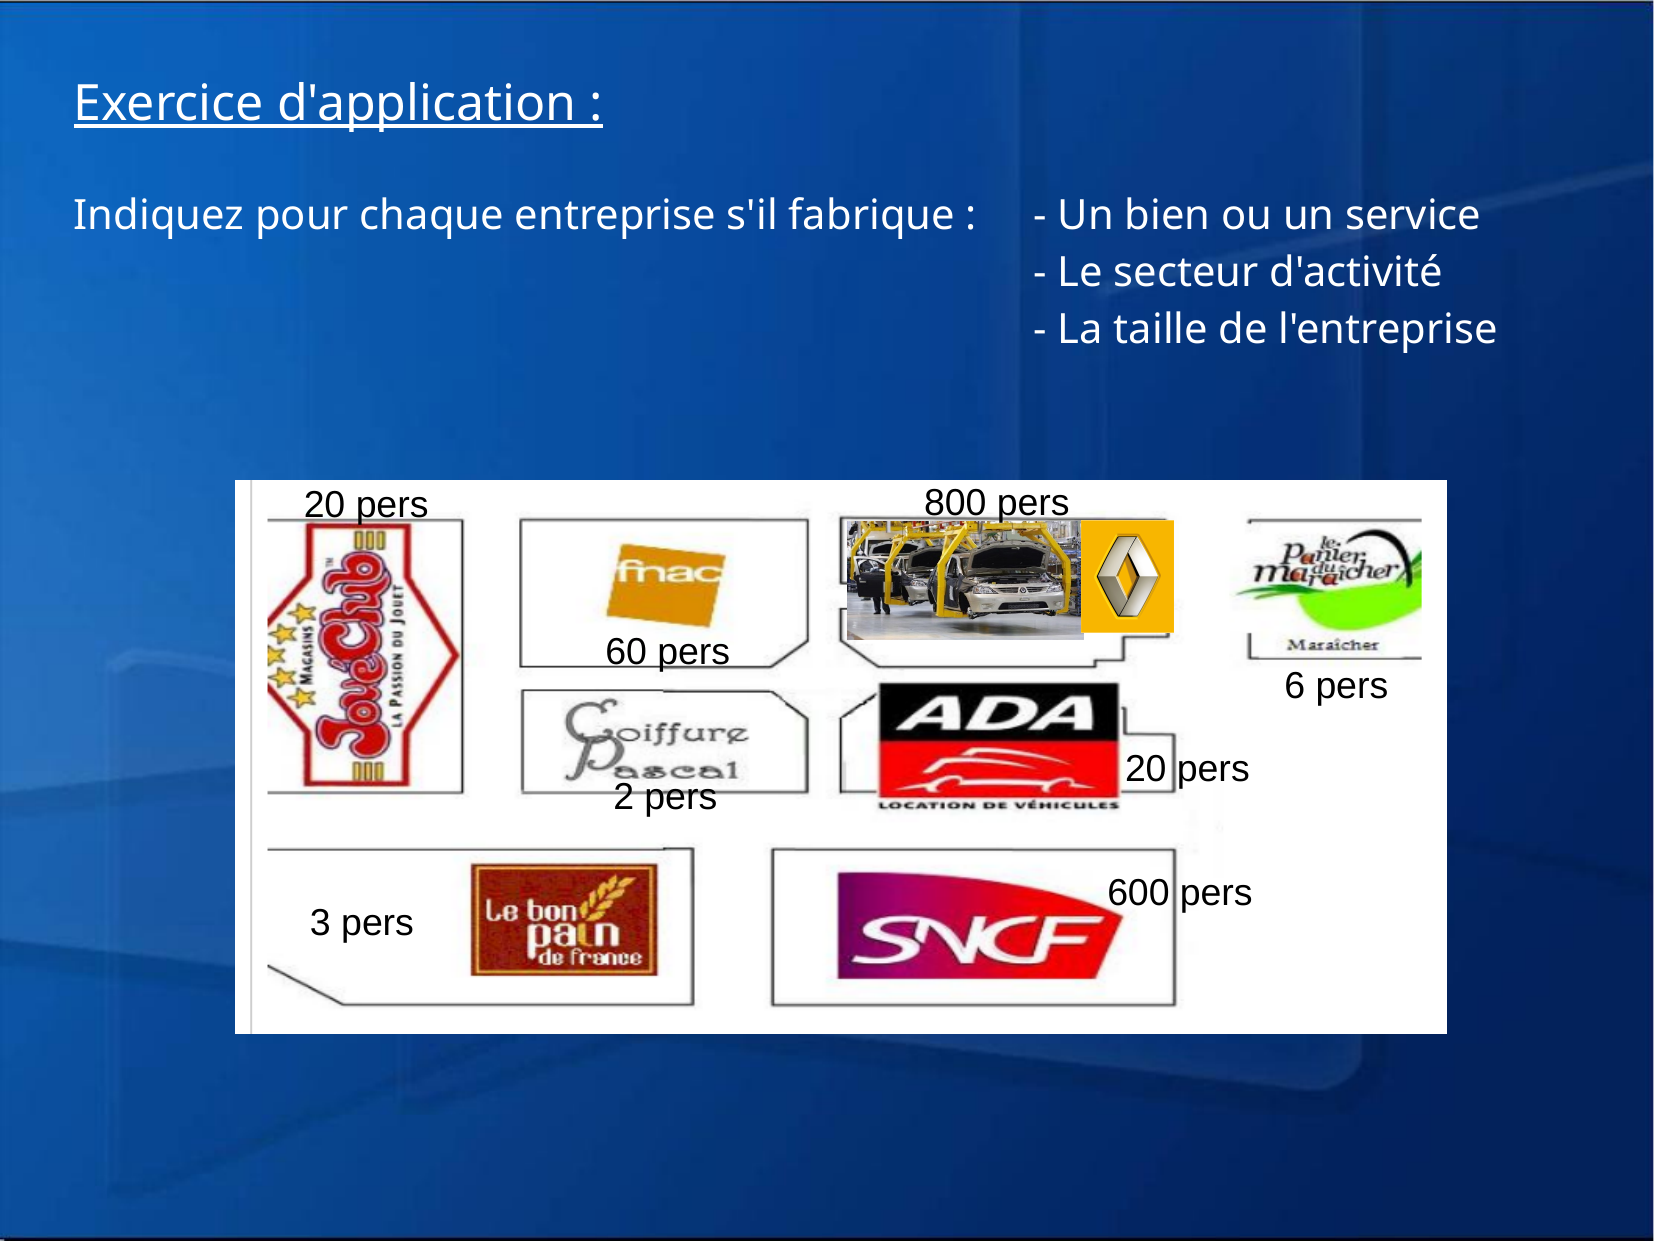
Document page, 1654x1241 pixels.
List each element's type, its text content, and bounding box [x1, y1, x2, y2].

text_box 20 pers [1110, 740, 1347, 798]
picture [0, 0, 1654, 1241]
text_box 20 pers [288, 476, 526, 534]
text_box 60 pers [590, 623, 768, 681]
text_box 3 pers [295, 893, 443, 951]
text_box 2 pers [598, 767, 806, 825]
text_box 6 pers [1269, 657, 1447, 715]
text_box Indiquez pour chaque entreprise s'il fabrique : - Un bien ou un service - Le secteur d'activité - La taille de l'entreprise [59, 177, 1654, 366]
text_box Exercice d'application : [59, 59, 798, 177]
text_box 600 pers [1092, 864, 1270, 922]
text_box 800 pers [909, 474, 1117, 534]
